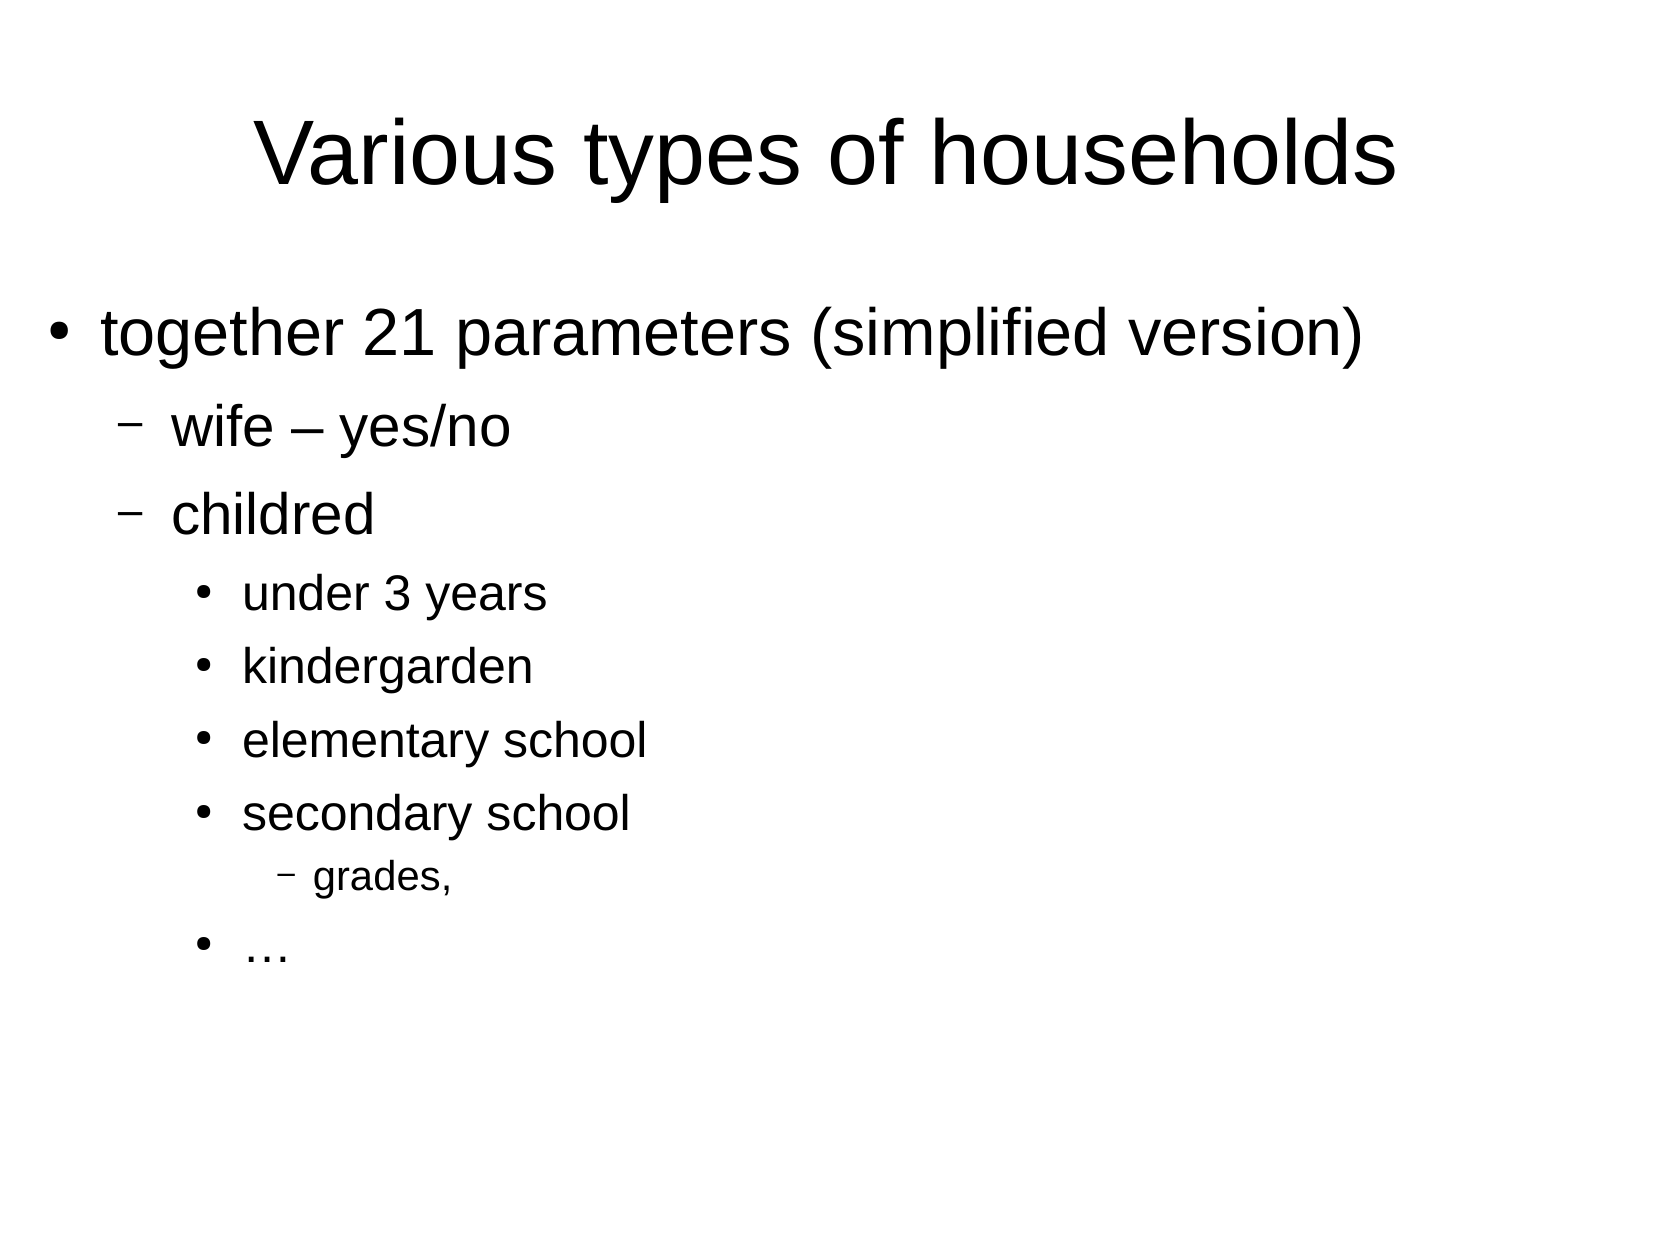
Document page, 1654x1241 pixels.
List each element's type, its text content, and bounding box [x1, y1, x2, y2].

title Various types of households [82, 49, 1571, 257]
list together 21 parameters (simplified version) wife – yes/no childred under 3 years kindergarden elementary school secondary school grades, … [29, 295, 1533, 1152]
